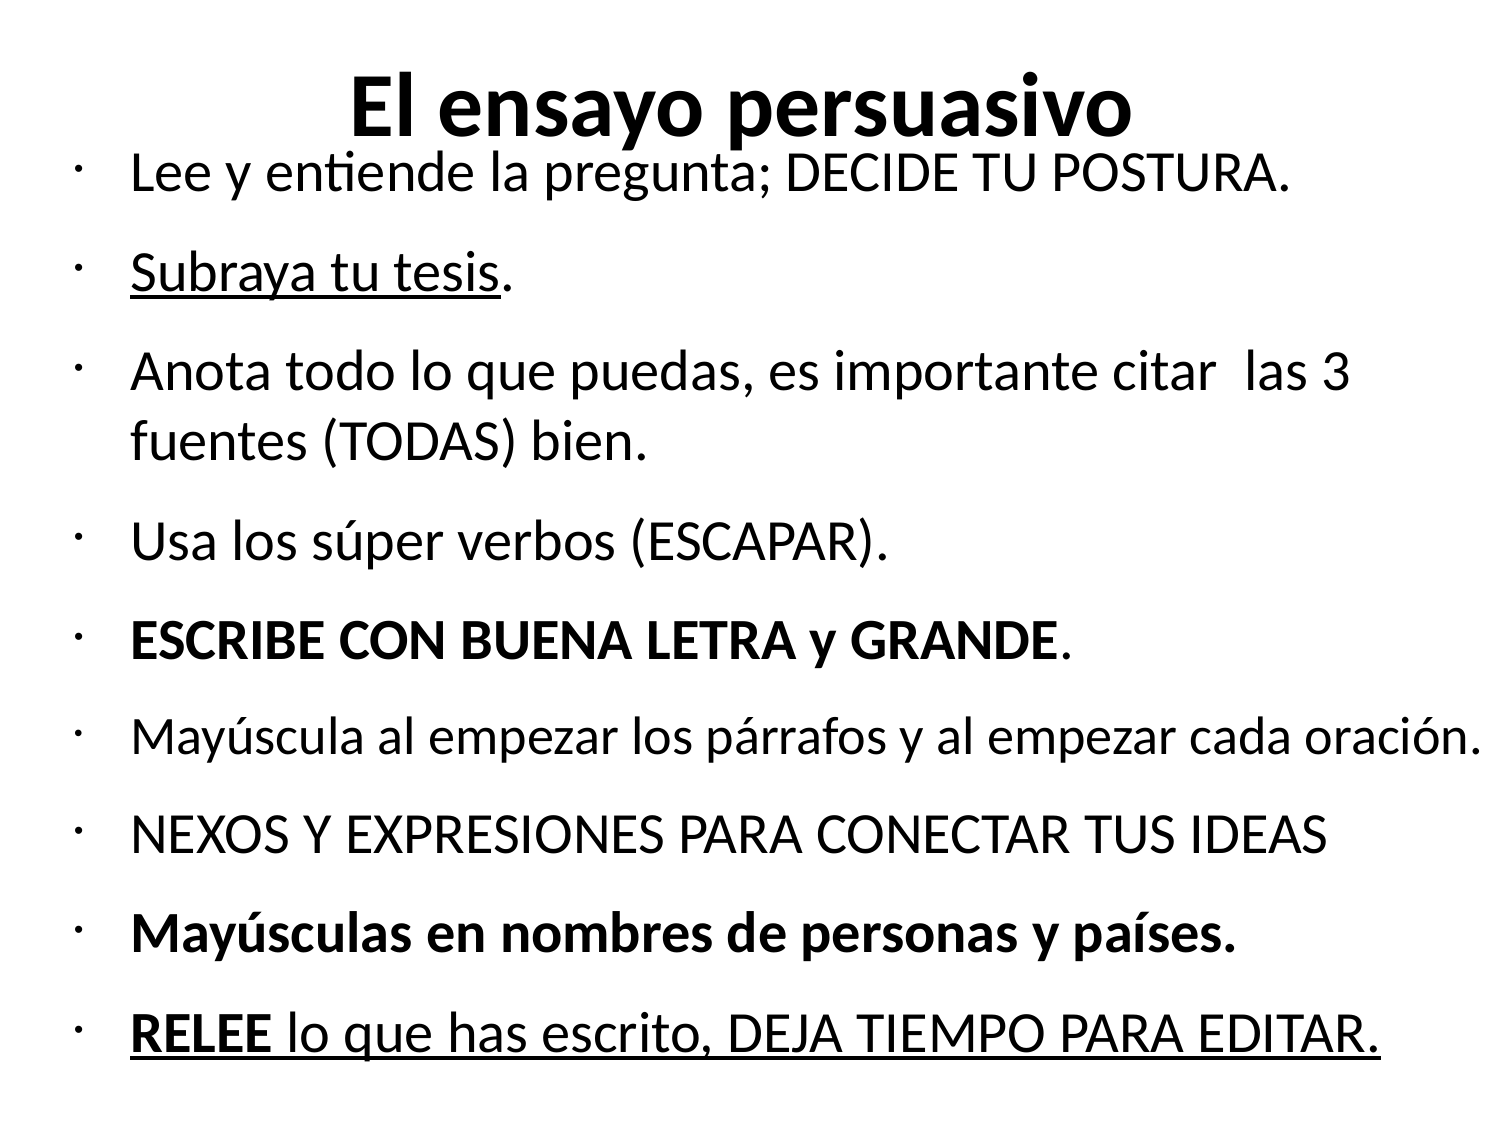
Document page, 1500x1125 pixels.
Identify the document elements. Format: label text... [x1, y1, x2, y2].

list Lee y entiende la pregunta; DECIDE TU POSTURA. Subraya tu tesis. Anota todo lo que puedas, es importante citar las 3 fuentes (TODAS) bien. Usa los súper verbos (ESCAPAR). ESCRIBE CON BUENA LETRA y GRANDE. Mayúscula al empezar los párrafos y al empezar cada oración. NEXOS Y EXPRESIONES PARA CONECTAR TUS IDEAS Mayúsculas en nombres de personas y países. RELEE lo que has escrito, DEJA TIEMPO PARA EDITAR. [59, 118, 1500, 1125]
title El ensayo persuasivo [67, 29, 1418, 118]
